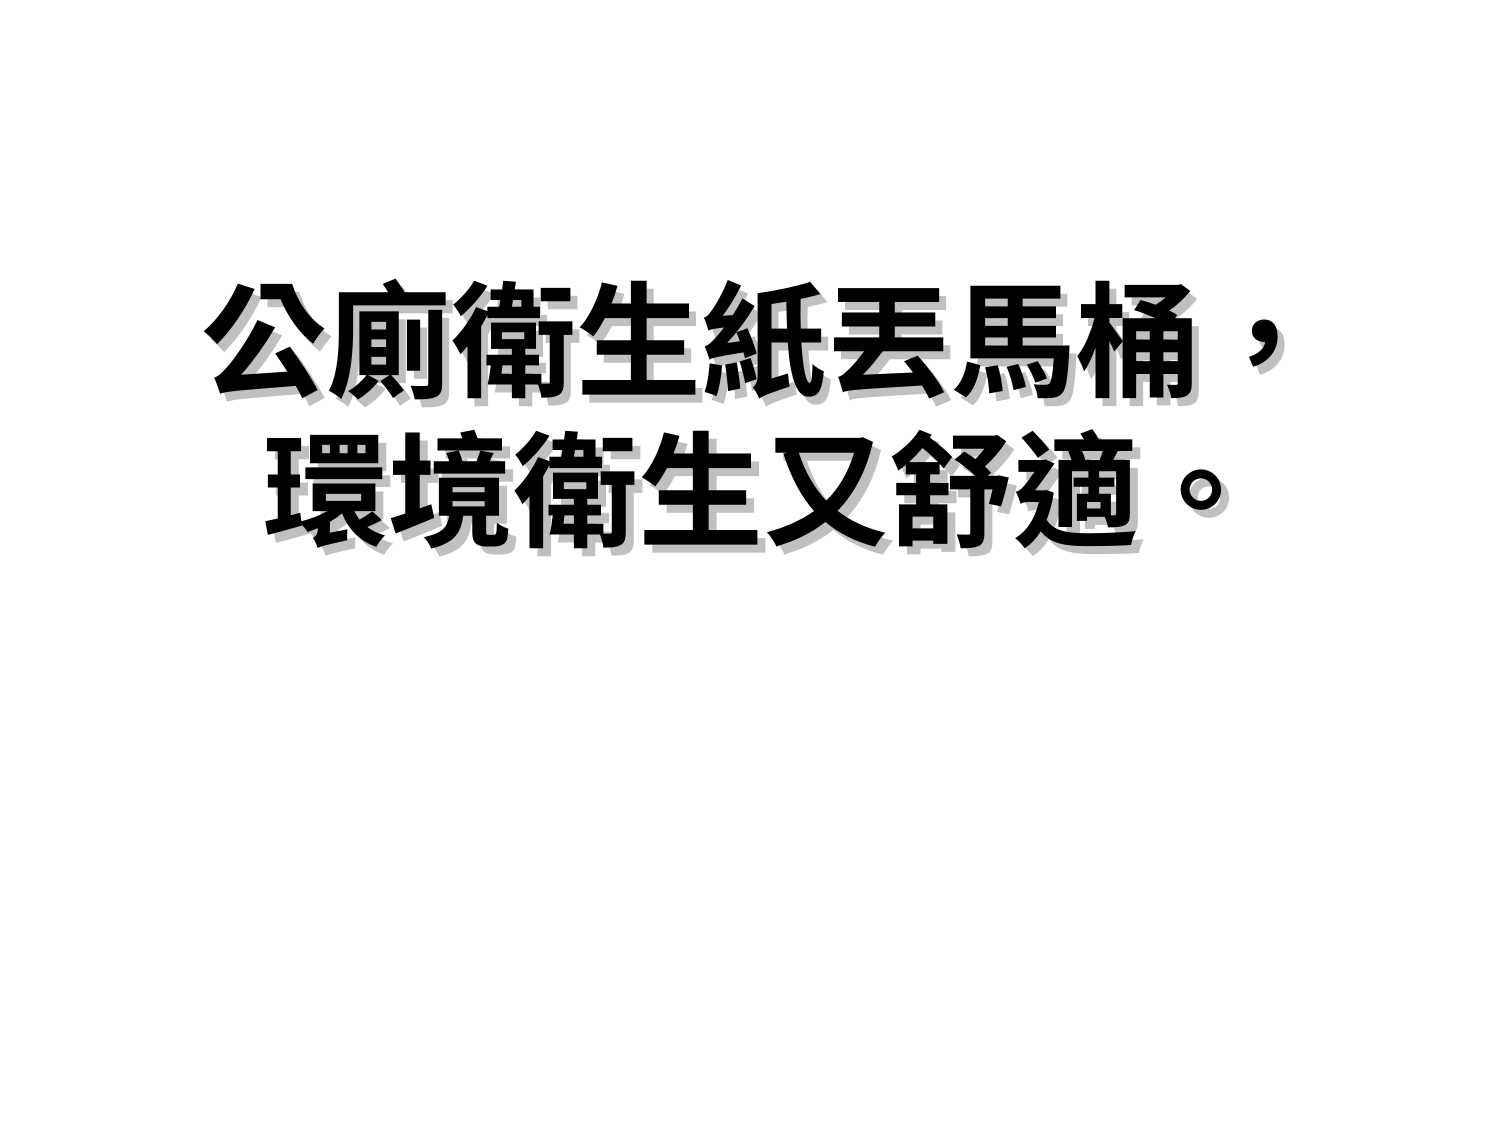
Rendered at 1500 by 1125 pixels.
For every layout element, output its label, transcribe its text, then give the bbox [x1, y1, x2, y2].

text_box 公廁衛生紙丟馬桶， 環境衛生又舒適。 [69, 255, 1458, 819]
